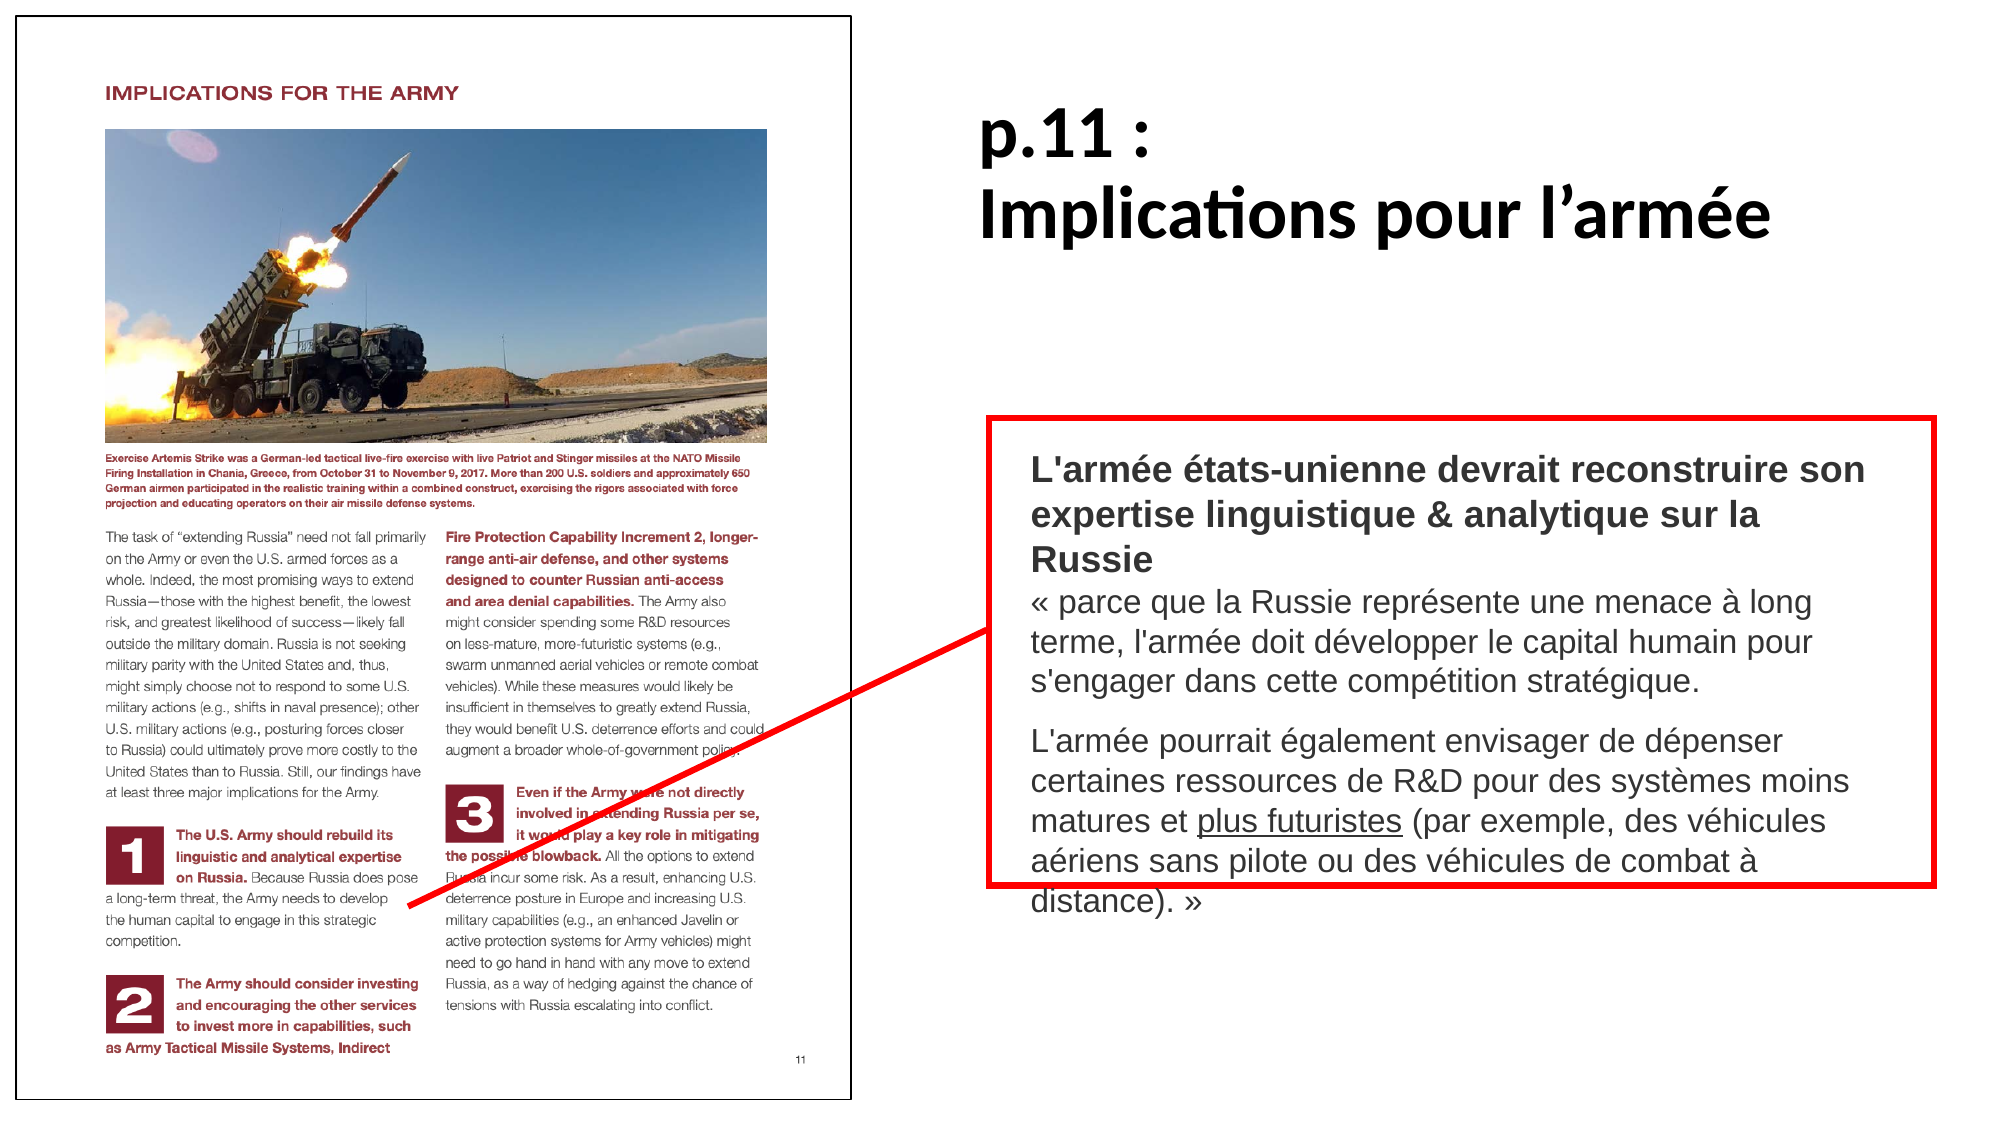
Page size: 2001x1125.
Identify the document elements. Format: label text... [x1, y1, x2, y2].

text_box L'armée états-unienne devrait reconstruire son expertise linguistique & analytique sur la Russie « parce que la Russie représente une menace à long terme, l'armée doit développer le capital humain pour s'engager dans cette compétition stratégique. L'armée pourrait également envisager de dépenser certaines ressources de R&D pour des systèmes moins matures et plus futuristes (par exemple, des véhicules aériens sans pilote ou des véhicules de combat à distance). » [1015, 437, 1908, 947]
picture [16, 16, 850, 1099]
title p.11 : Implications pour l’armée [963, 65, 1960, 283]
